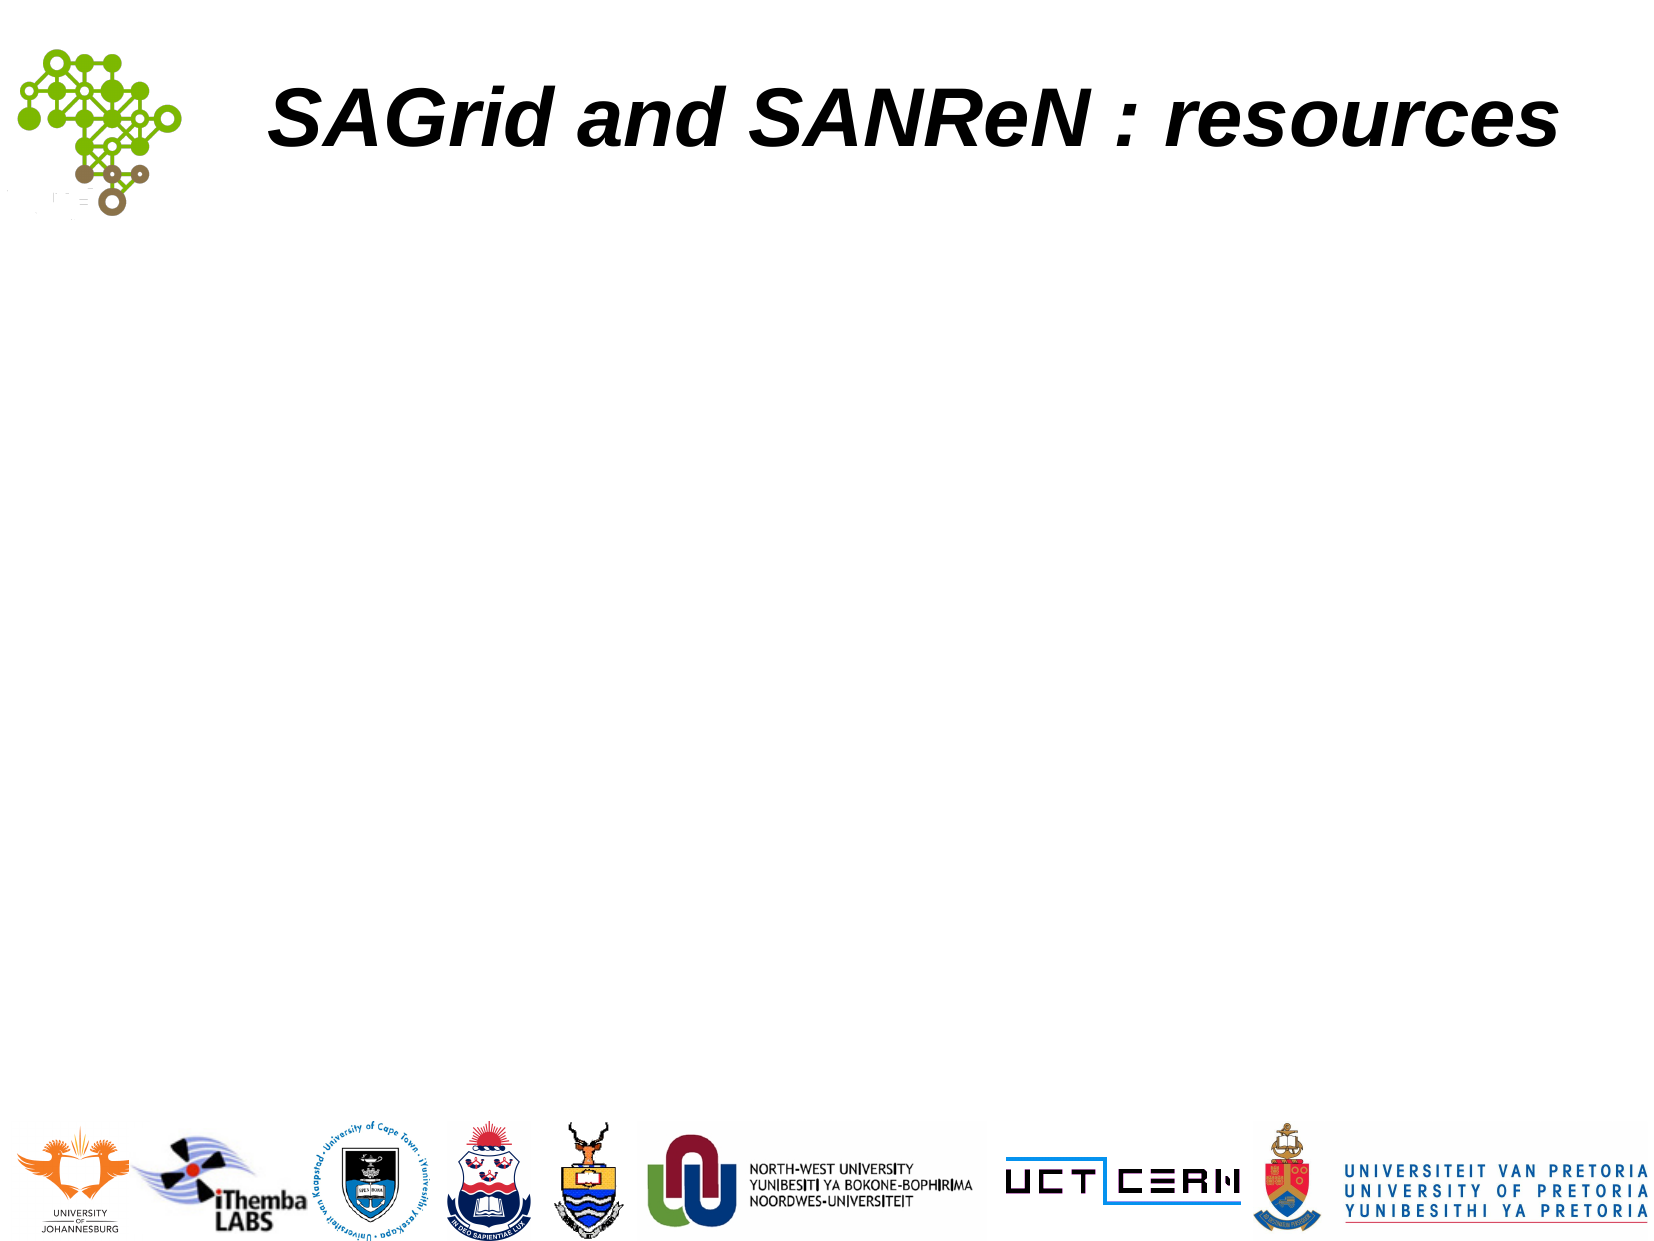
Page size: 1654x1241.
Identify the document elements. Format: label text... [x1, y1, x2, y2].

picture [1253, 1121, 1648, 1241]
picture [636, 1121, 987, 1241]
picture [11, 1121, 308, 1241]
title SAGrid and SANReN : resources [206, 29, 1625, 207]
picture [7, 47, 185, 220]
picture [1006, 1157, 1241, 1205]
picture [312, 1121, 430, 1241]
picture [553, 1121, 625, 1241]
picture [447, 1121, 531, 1241]
